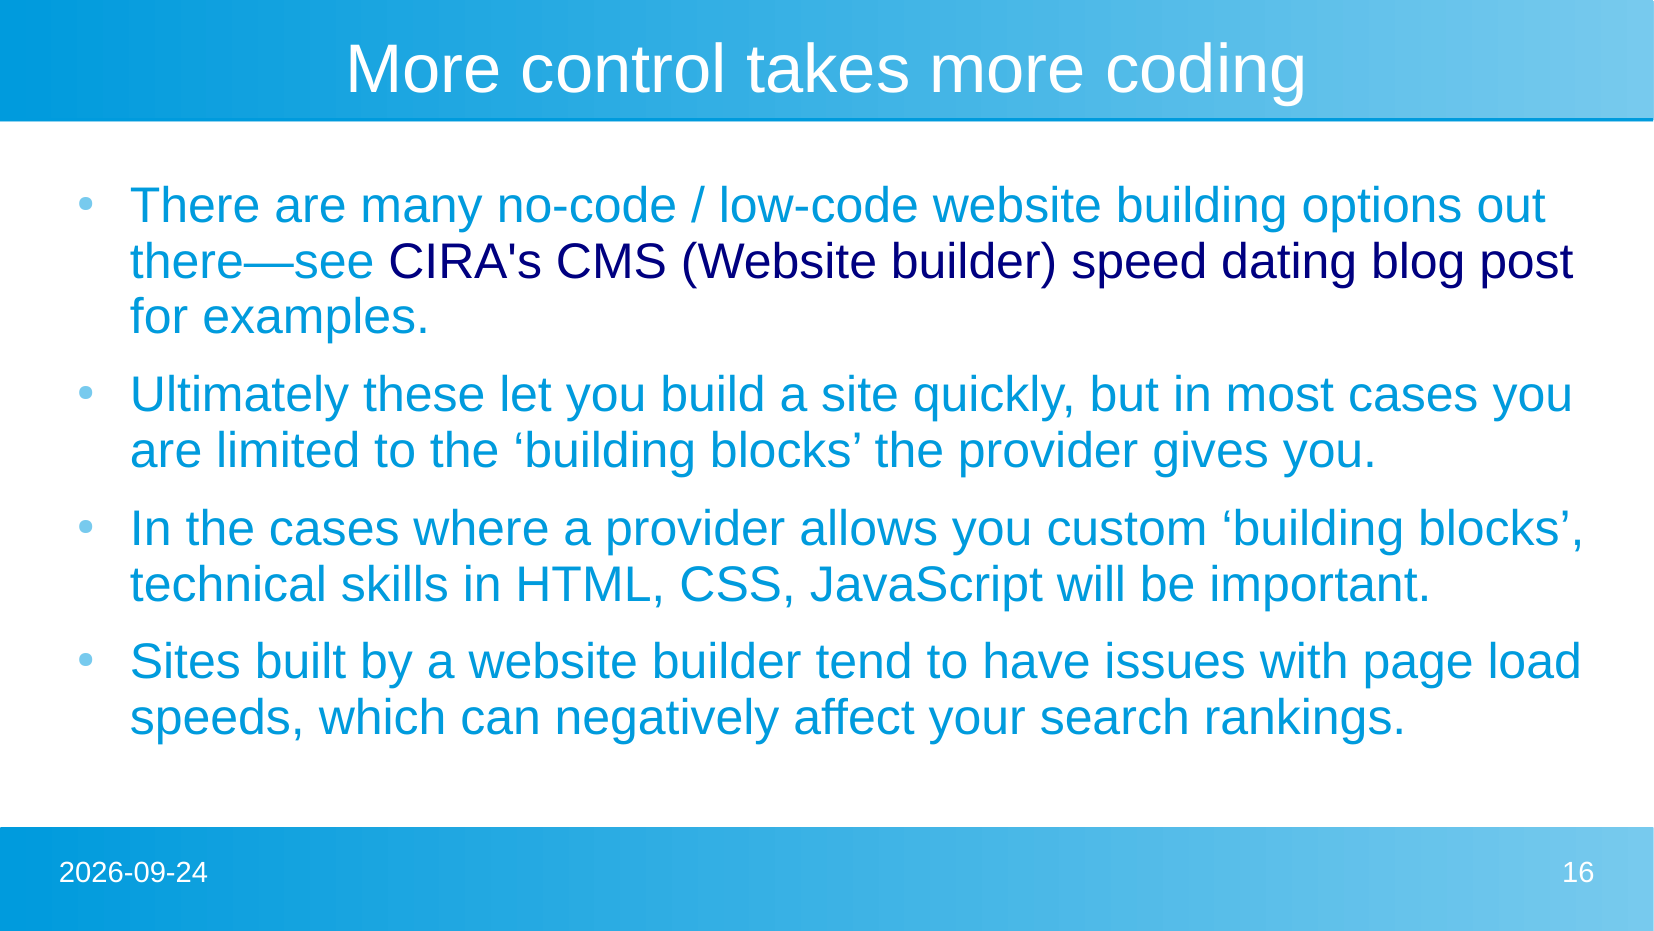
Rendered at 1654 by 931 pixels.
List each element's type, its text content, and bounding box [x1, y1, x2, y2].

list There are many no-code / low-code website building options out there—see CIRA's CMS (Website builder) speed dating blog post for examples. Ultimately these let you build a site quickly, but in most cases you are limited to the ‘building blocks’ the provider gives you. In the cases where a provider allows you custom ‘building blocks’, technical skills in HTML, CSS, JavaScript will be important. Sites built by a website builder tend to have issues with page load speeds, which can negatively affect your search rankings. [59, 177, 1595, 768]
title More control takes more coding [59, 29, 1595, 108]
